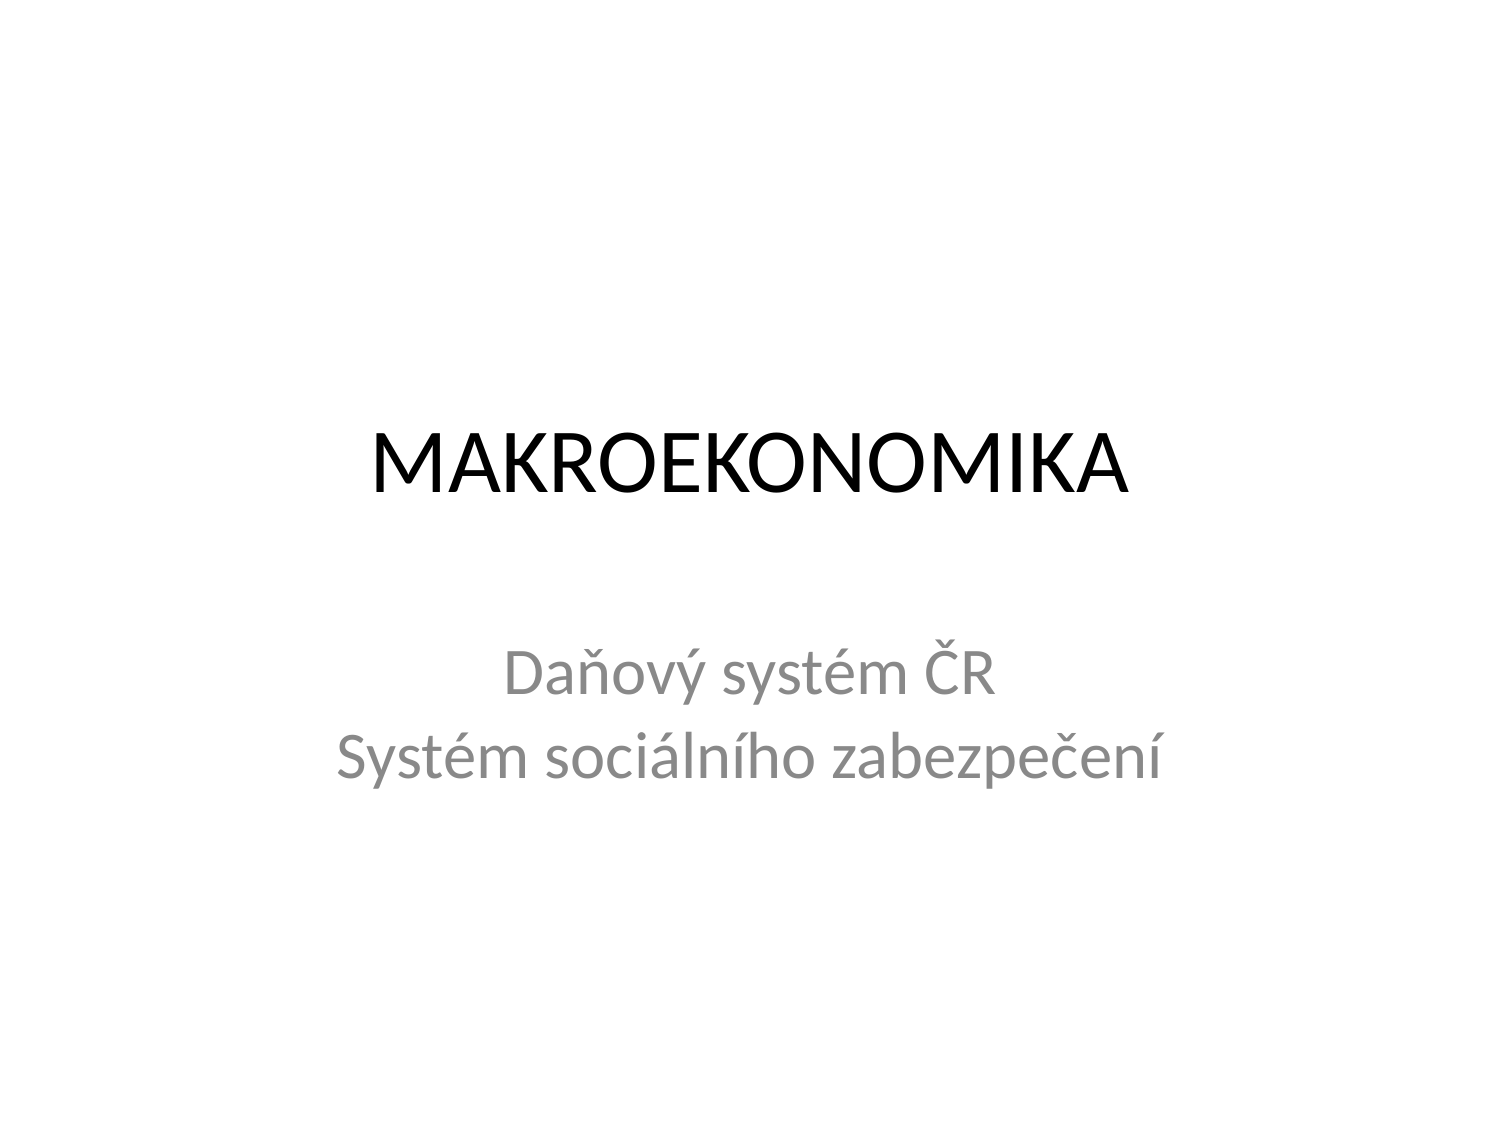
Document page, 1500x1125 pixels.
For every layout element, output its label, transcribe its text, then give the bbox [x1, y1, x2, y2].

text_box Daňový systém ČR Systém sociálního zabezpečení [224, 637, 1275, 925]
text_box MAKROEKONOMIKA [112, 349, 1388, 591]
